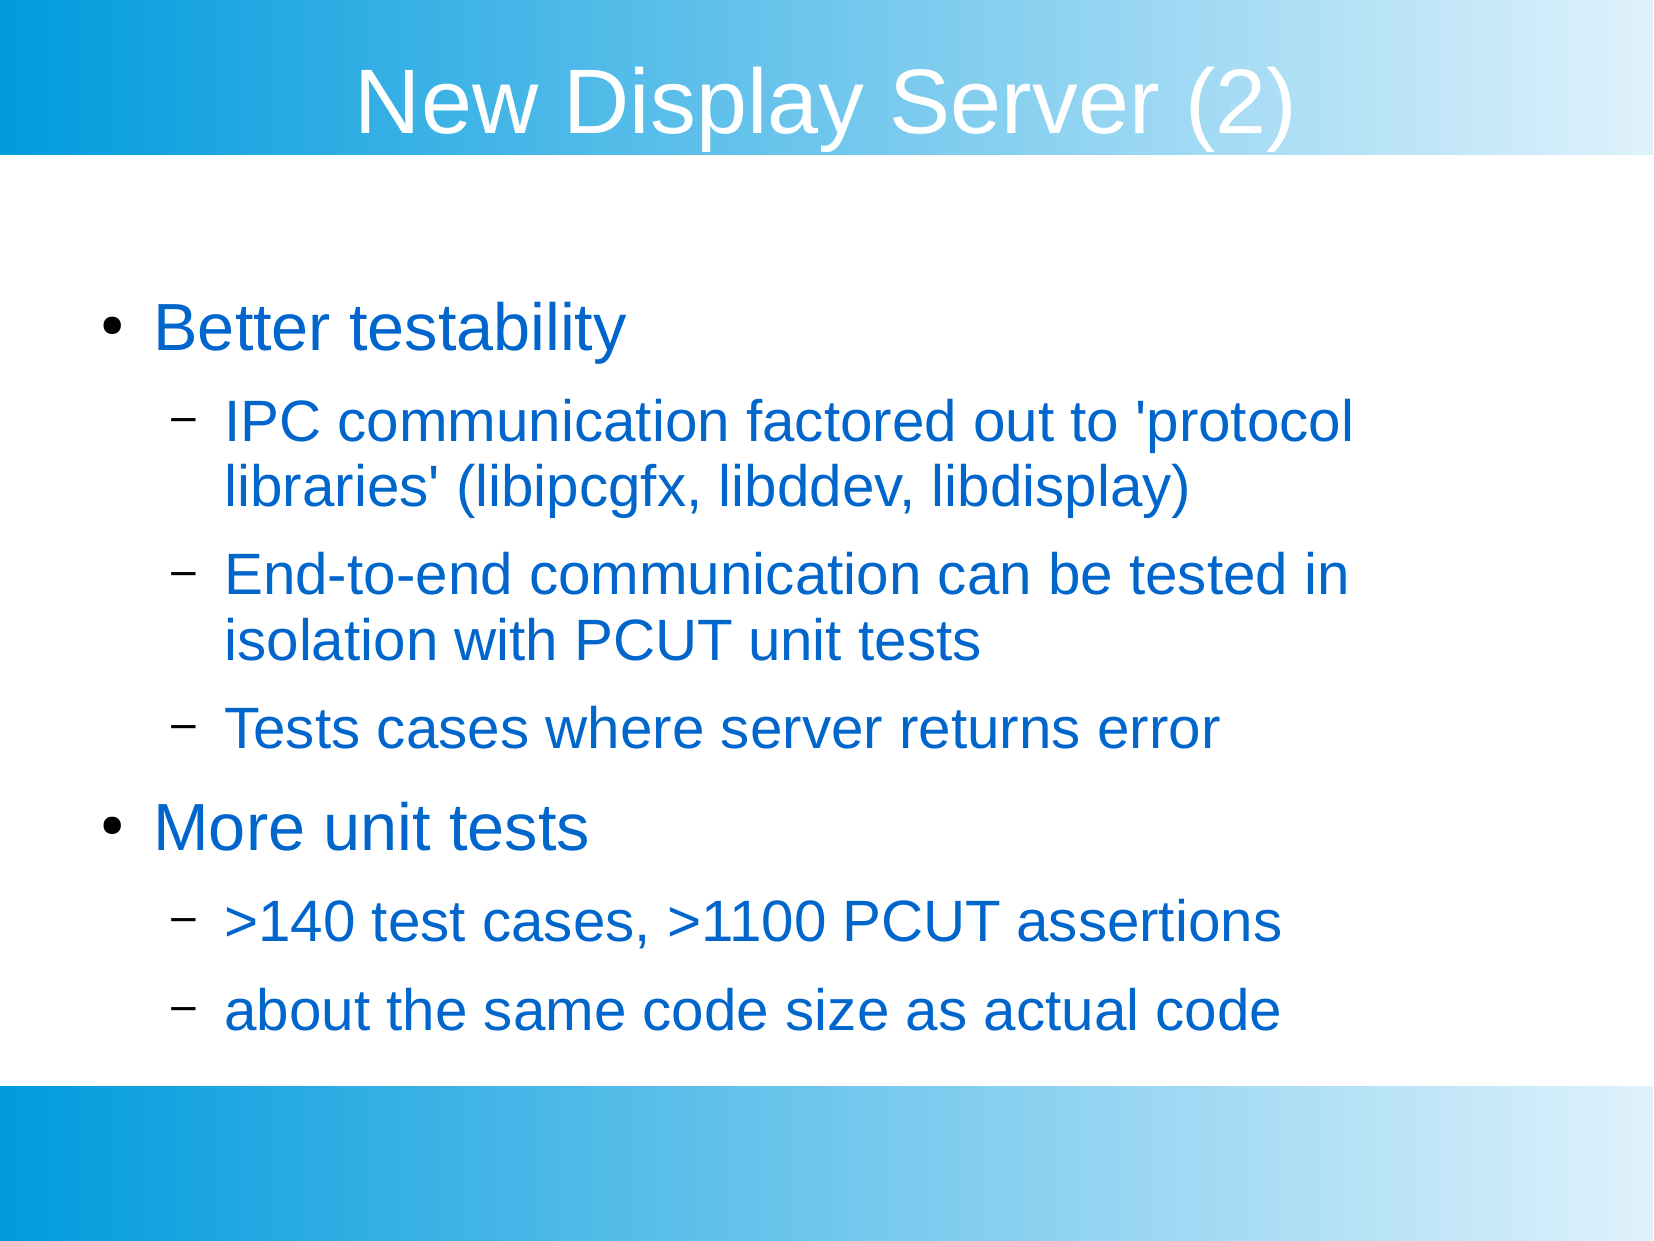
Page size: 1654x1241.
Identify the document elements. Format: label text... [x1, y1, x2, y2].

list Better testability IPC communication factored out to 'protocol libraries' (libipcgfx, libddev, libdisplay) End-to-end communication can be tested in isolation with PCUT unit tests Tests cases where server returns error More unit tests >140 test cases, >1100 PCUT assertions about the same code size as actual code [82, 290, 1571, 1010]
title New Display Server (2) [82, 49, 1571, 155]
